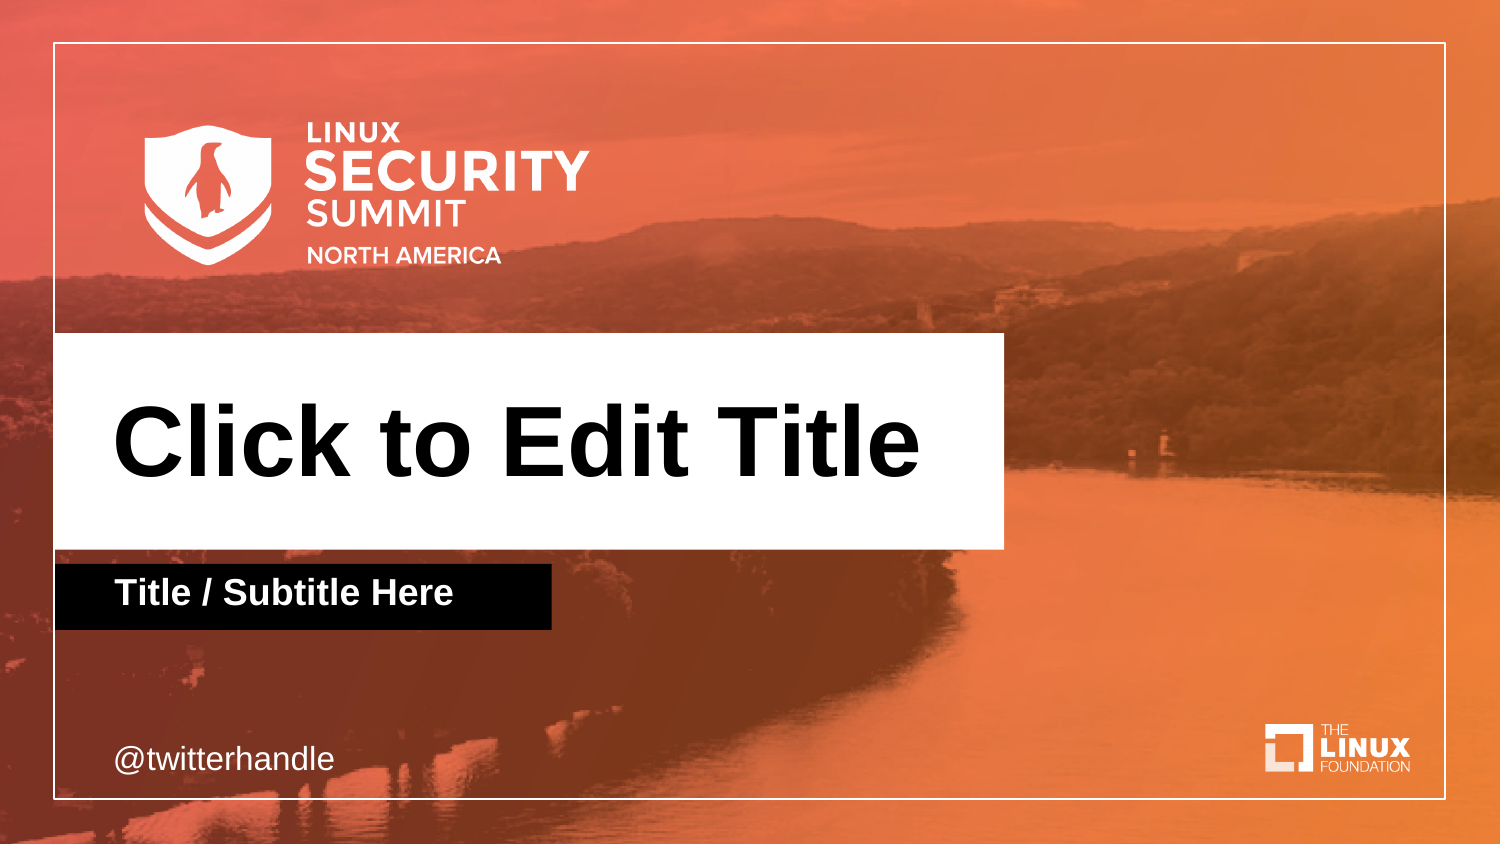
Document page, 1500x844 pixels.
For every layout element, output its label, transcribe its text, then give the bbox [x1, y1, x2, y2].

list Click to Edit Title [53, 333, 1005, 550]
list Title / Subtitle Here [55, 563, 552, 630]
list @twitterhandle [53, 733, 407, 800]
